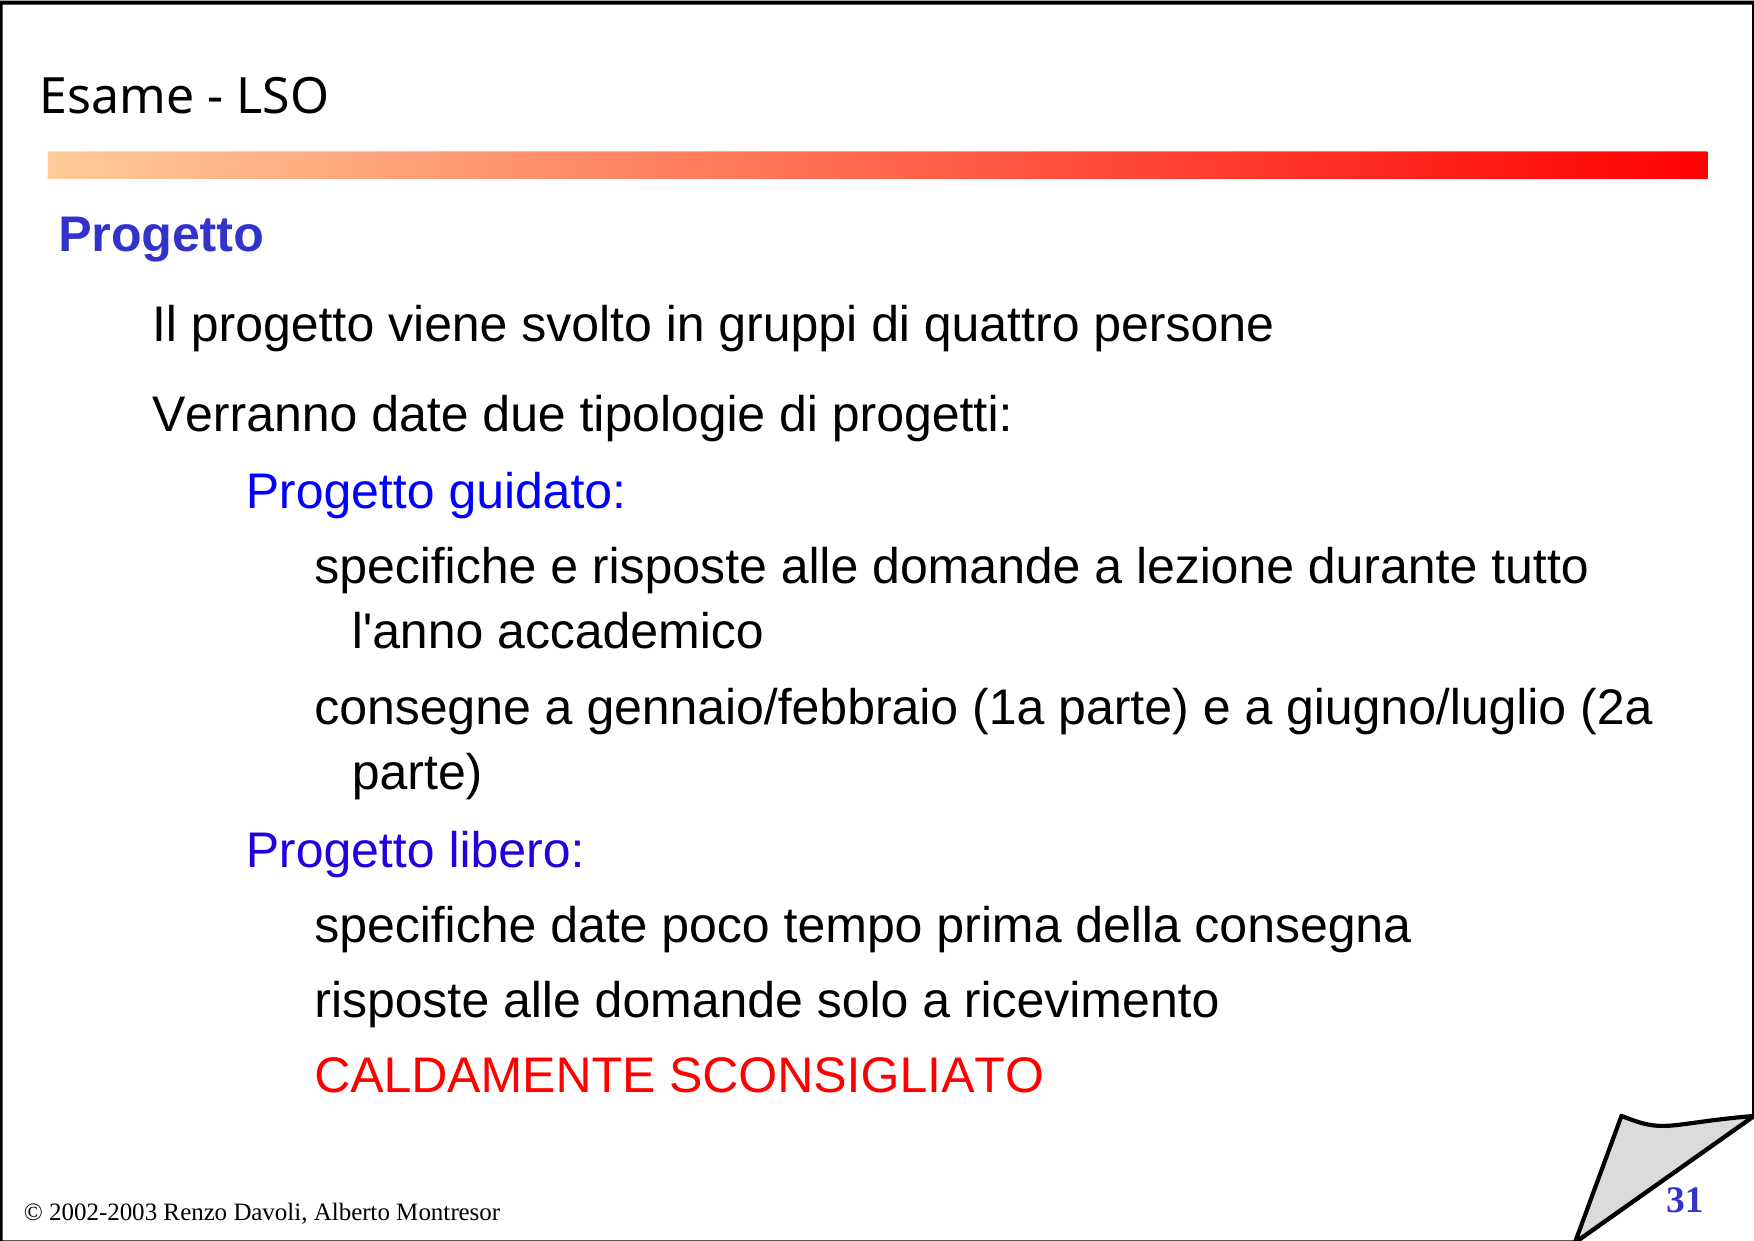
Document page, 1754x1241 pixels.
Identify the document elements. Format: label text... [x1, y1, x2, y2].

list Progetto Il progetto viene svolto in gruppi di quattro persone Verranno date due tipologie di progetti: Progetto guidato: specifiche e risposte alle domande a lezione durante tutto l'anno accademico consegne a gennaio/febbraio (1a parte) e a giugno/luglio (2a parte) Progetto libero: specifiche date poco tempo prima della consegna risposte alle domande solo a ricevimento CALDAMENTE SCONSIGLIATO [58, 206, 1696, 1103]
title Esame - LSO [40, 48, 1714, 144]
